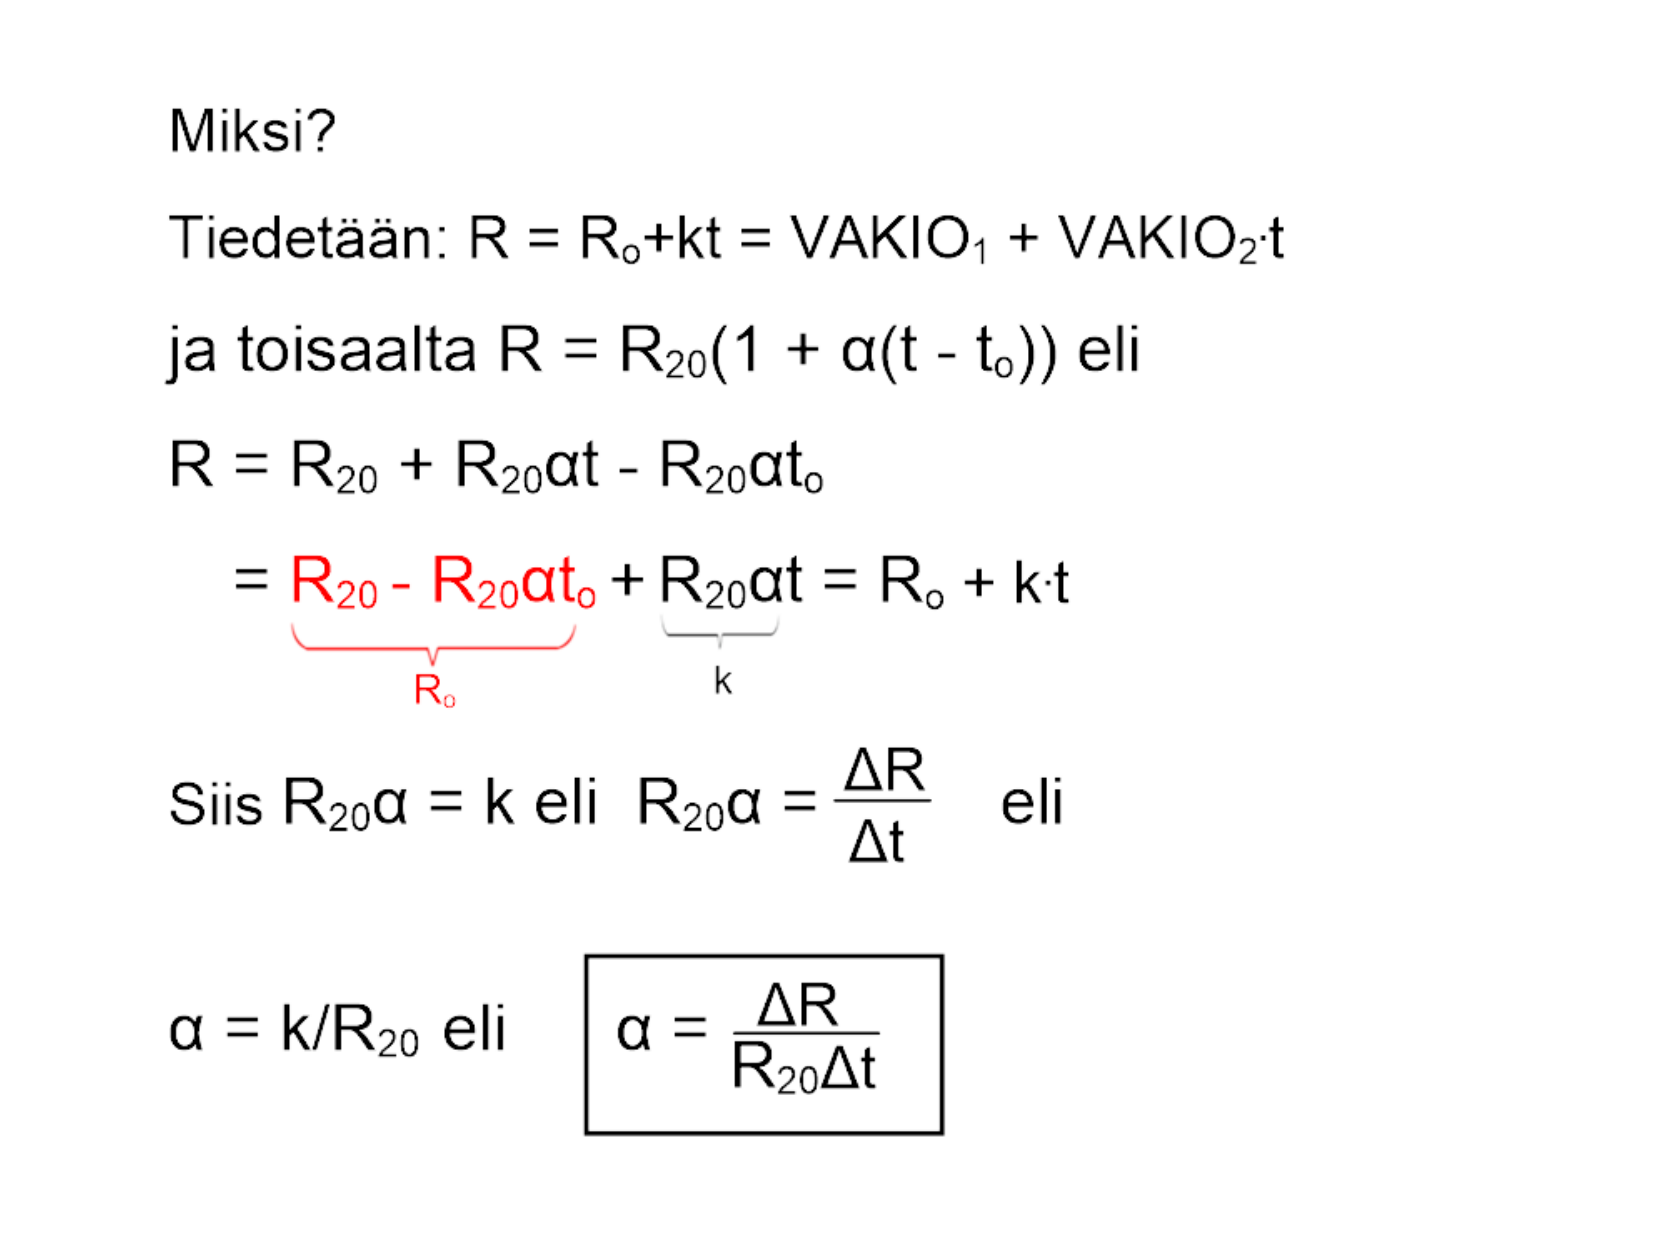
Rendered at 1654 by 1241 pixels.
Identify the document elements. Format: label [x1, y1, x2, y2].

picture [118, 19, 1469, 1170]
